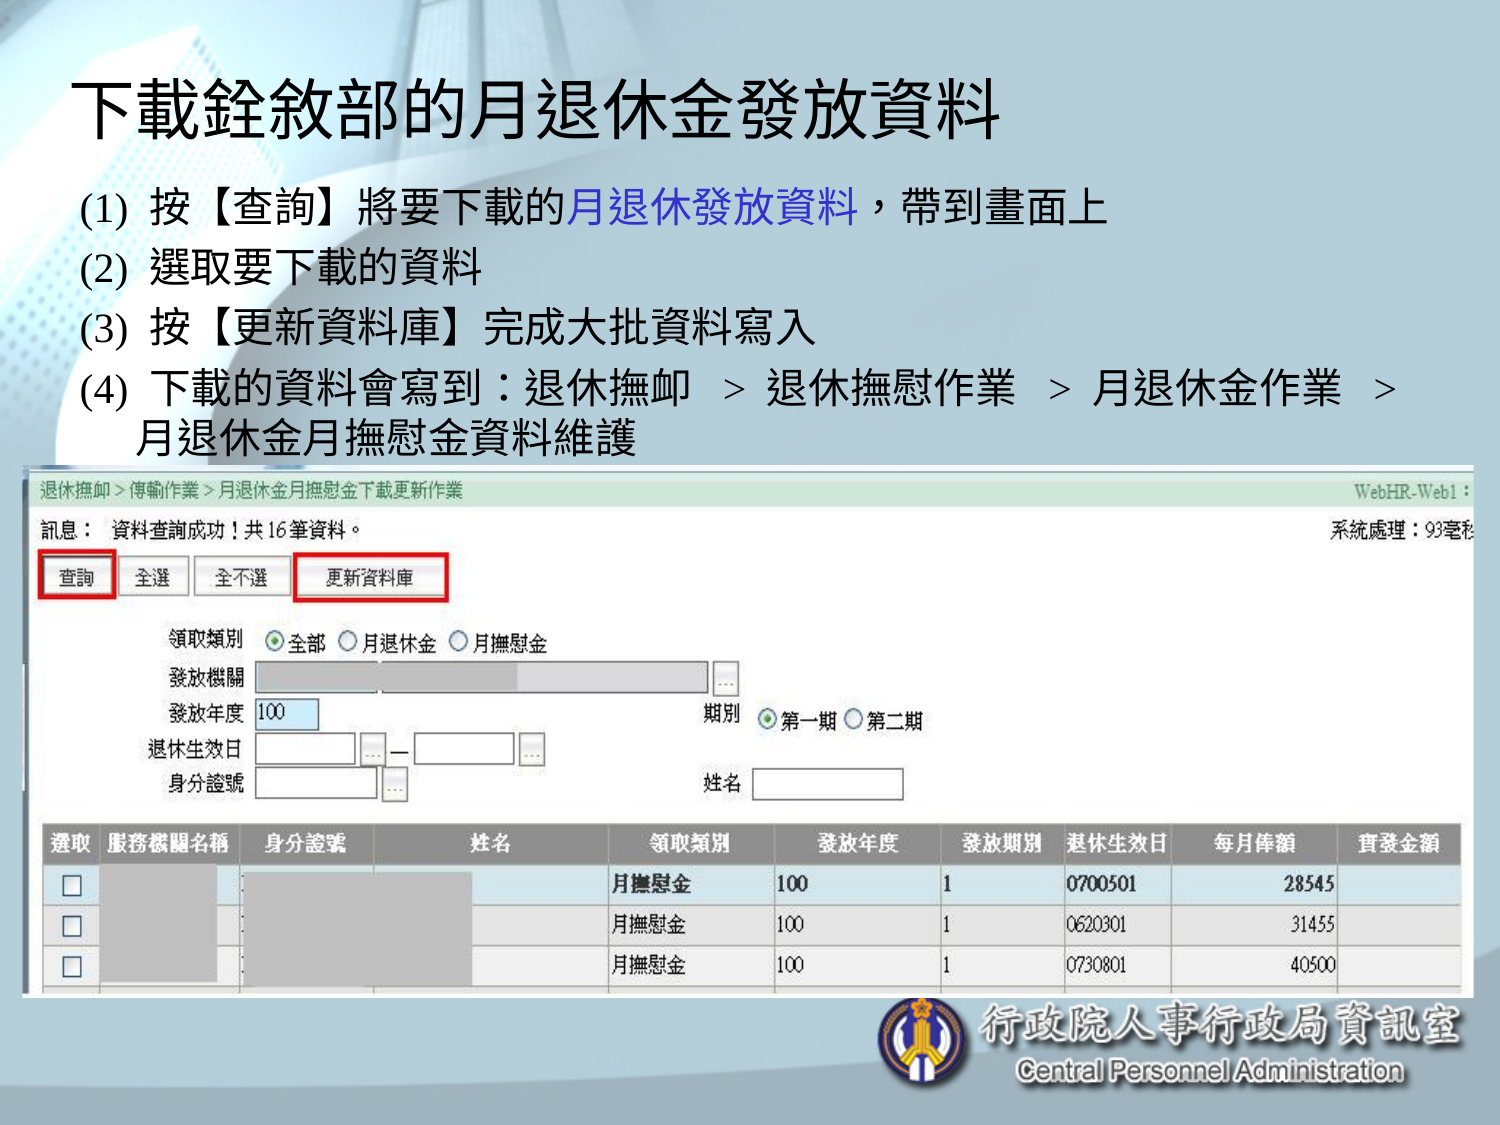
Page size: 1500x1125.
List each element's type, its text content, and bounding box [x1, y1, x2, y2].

text_box (1) 按【查詢】將要下載的月退休發放資料，帶到畫面上 (2) 選取要下載的資料 (3) 按【更新資料庫】完成大批資料寫入 (4) 下載的資料會寫到：退休撫卹 > 退休撫慰作業 > 月退休金作業 > 月退休金月撫慰金資料維護 [64, 172, 1447, 374]
title 下載銓敘部的月退休金發放資料 [53, 42, 1459, 173]
picture [0, 0, 1500, 1125]
